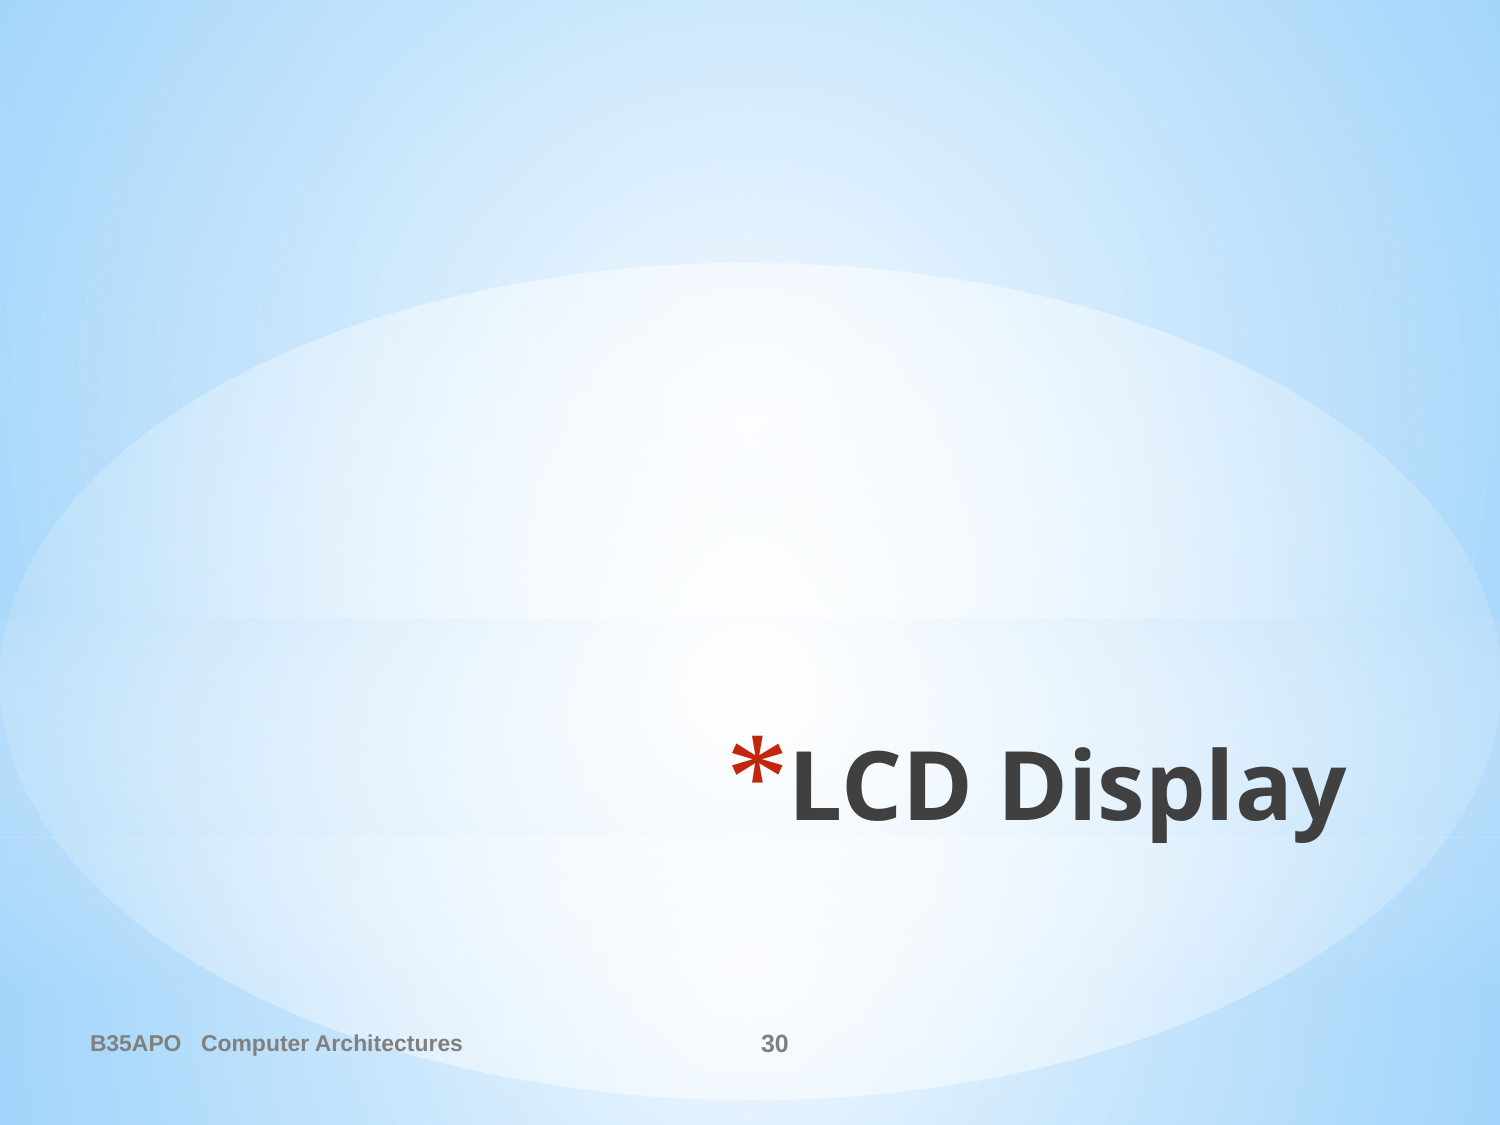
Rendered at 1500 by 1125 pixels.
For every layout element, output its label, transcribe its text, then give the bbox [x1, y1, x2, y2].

footer B35APO Computer Architectures [75, 1012, 624, 1073]
title LCD Display [0, 717, 1363, 905]
slide_number <number> [624, 1012, 925, 1073]
